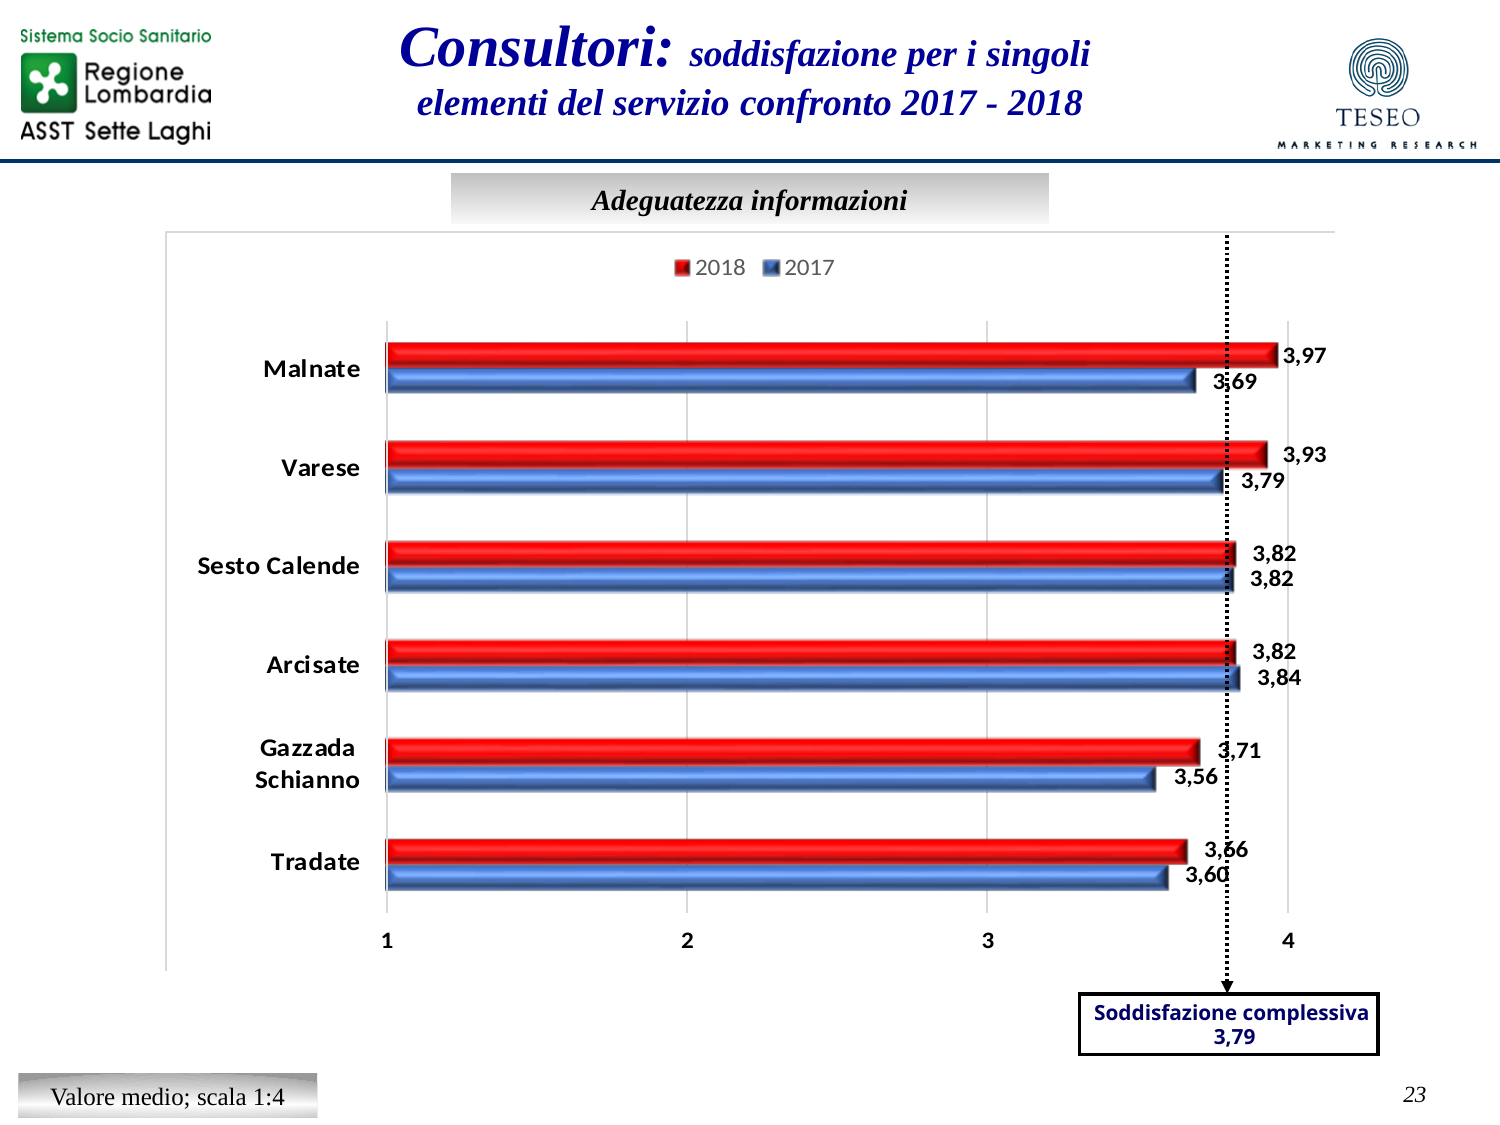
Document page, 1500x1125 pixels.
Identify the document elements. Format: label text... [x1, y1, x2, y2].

picture [165, 231, 1335, 971]
picture [21, 26, 206, 148]
picture [1294, 30, 1481, 149]
text_box Consultori: soddisfazione per i singoli elementi del servizio confronto 2017 - 2018 [206, 25, 1294, 151]
text_box Adeguatezza informazioni [451, 173, 1049, 224]
text_box Soddisfazione complessiva 3,79 [1079, 993, 1379, 1055]
text_box Valore medio; scala 1:4 [18, 1073, 318, 1118]
